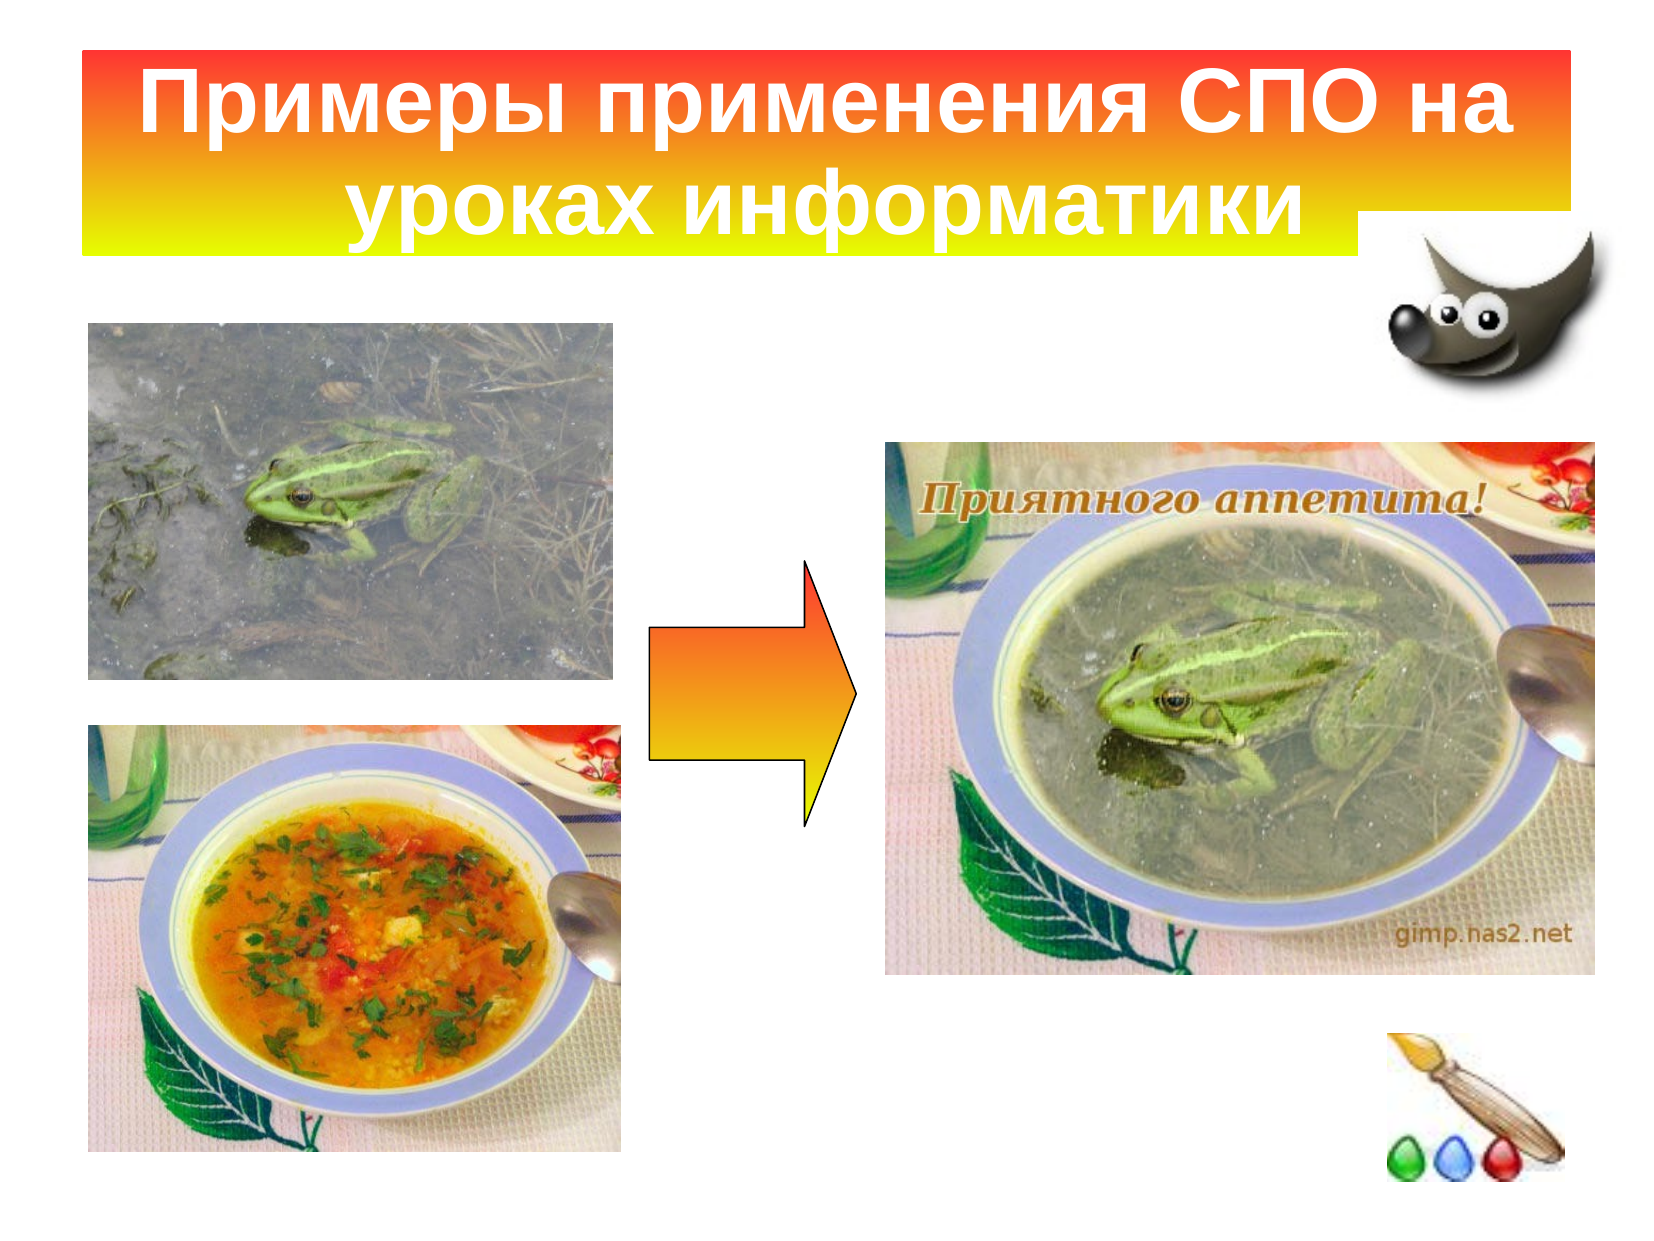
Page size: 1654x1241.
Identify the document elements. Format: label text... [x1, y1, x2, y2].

picture [885, 442, 1595, 975]
picture [1387, 1033, 1565, 1182]
picture [88, 725, 621, 1152]
text_box [649, 560, 857, 827]
picture [1358, 211, 1632, 414]
picture [88, 323, 613, 680]
title Примеры применения СПО на уроках информатики [82, 50, 1571, 256]
